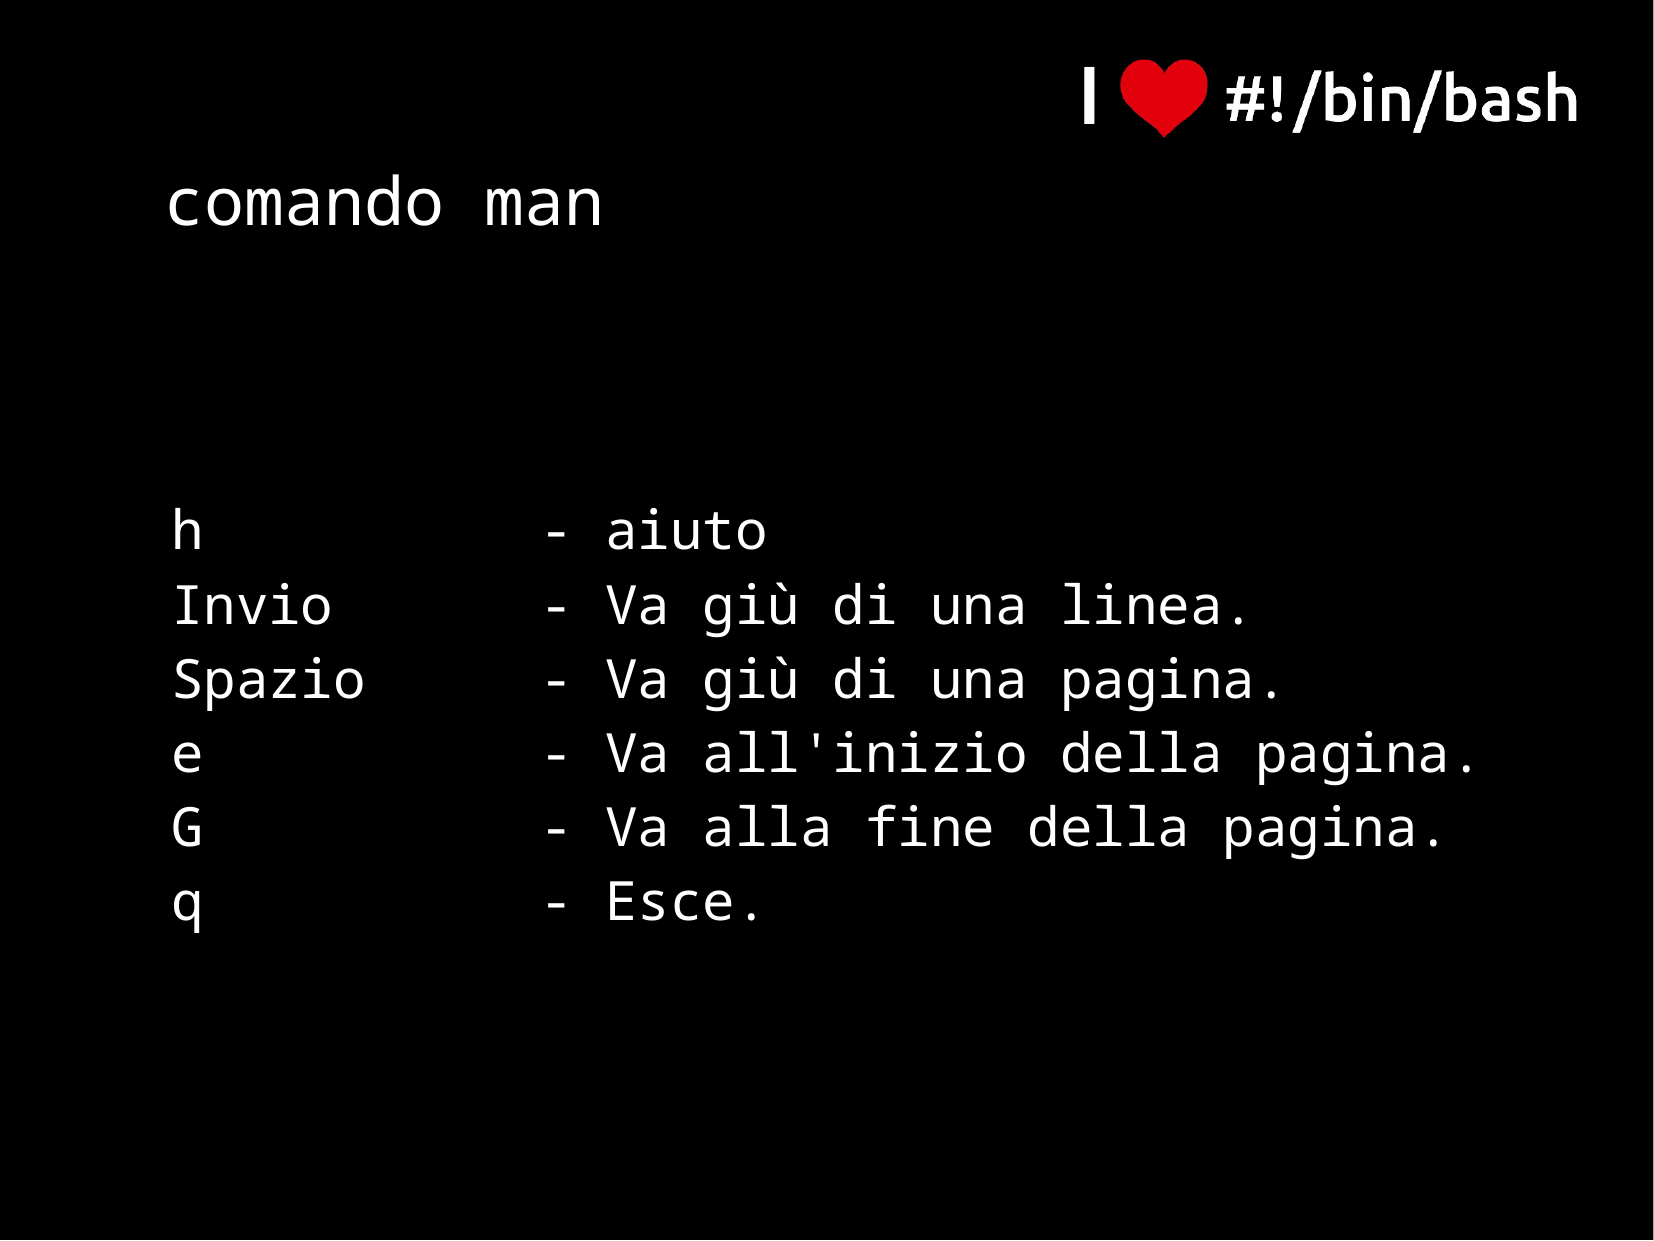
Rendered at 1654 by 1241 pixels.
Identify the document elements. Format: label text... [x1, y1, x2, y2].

picture [1064, 45, 1595, 154]
text_box comando man [149, 146, 623, 240]
text_box h - aiuto Invio - Va giù di una linea. Spazio - Va giù di una pagina. e - Va all'inizio della pagina. G - Va alla fine della pagina. q - Esce. [156, 484, 1523, 878]
